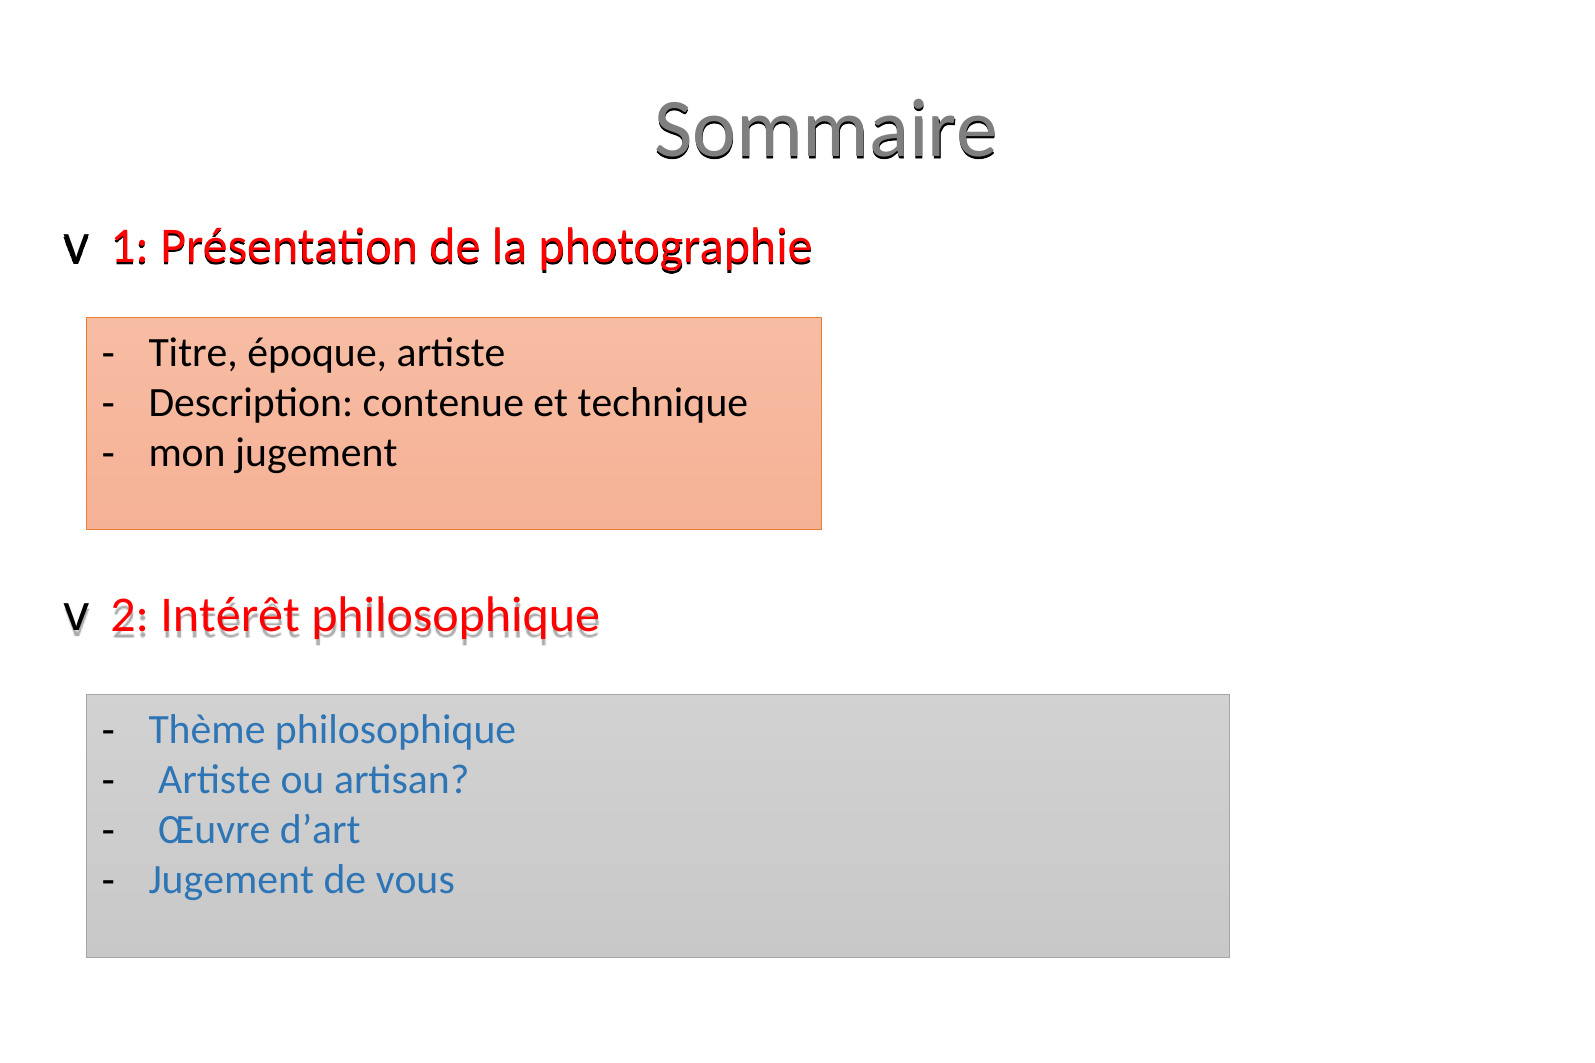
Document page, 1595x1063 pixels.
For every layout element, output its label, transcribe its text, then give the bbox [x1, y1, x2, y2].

text_box 1: Présentation de la photographie [48, 204, 1560, 342]
text_box 2: Intérêt philosophique [48, 573, 1146, 695]
text_box Titre, époque, artiste Description: contenue et technique mon jugement [86, 317, 822, 530]
text_box Thème philosophique Artiste ou artisan? Œuvre d’art Jugement de vous [86, 694, 1230, 958]
text_box Sommaire [639, 65, 1086, 182]
